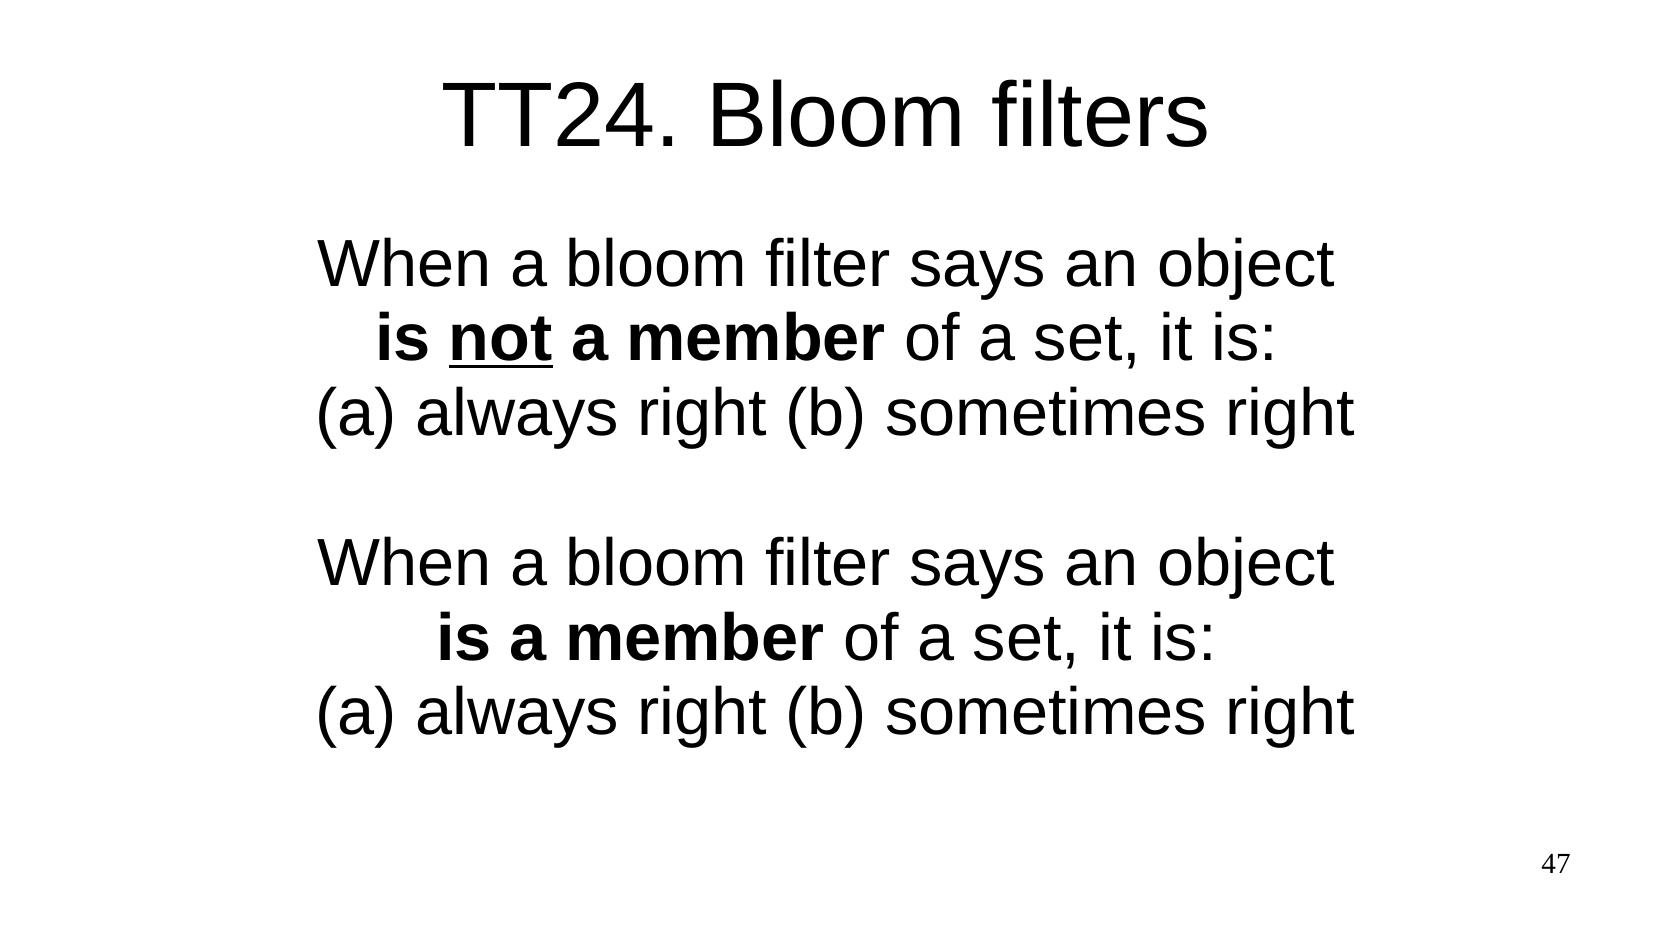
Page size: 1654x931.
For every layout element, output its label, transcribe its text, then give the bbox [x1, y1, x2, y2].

title TT24. Bloom filters [82, 37, 1571, 193]
subtitle When a bloom filter says an object is not a member of a set, it is: (a) always right (b) sometimes right When a bloom filter says an object is a member of a set, it is: (a) always right (b) sometimes right [82, 217, 1571, 758]
